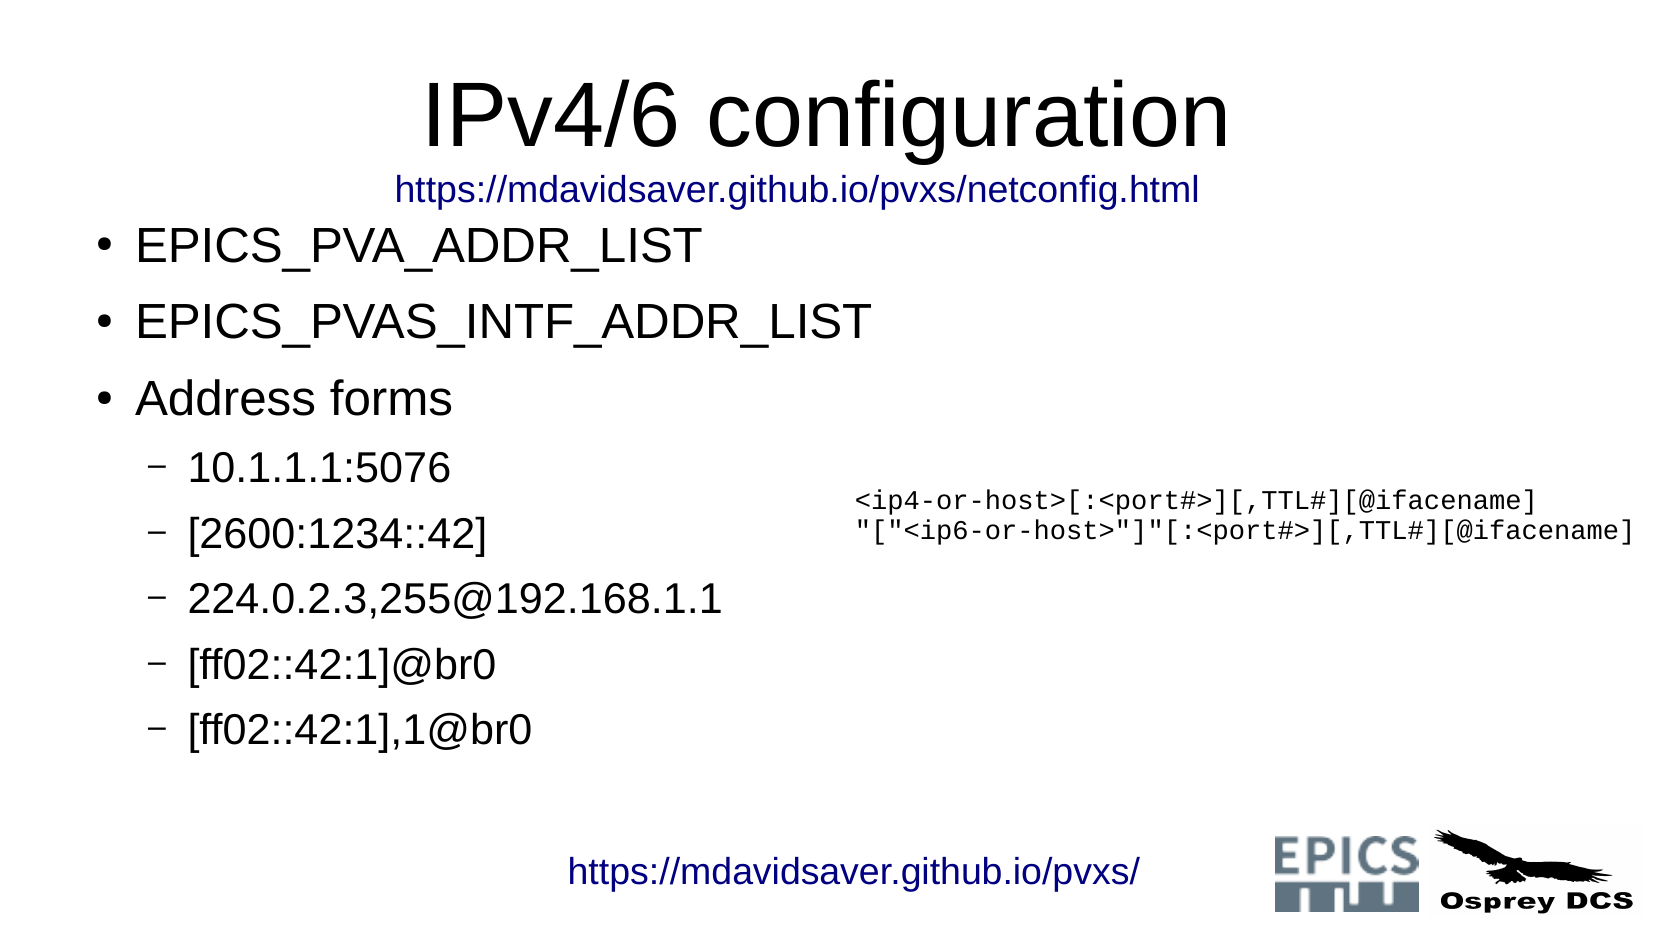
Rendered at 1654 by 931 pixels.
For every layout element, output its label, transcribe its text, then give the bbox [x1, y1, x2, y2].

text_box https://mdavidsaver.github.io/pvxs/netconfig.html [379, 160, 1216, 218]
picture [1427, 824, 1644, 917]
list EPICS_PVA_ADDR_LIST EPICS_PVAS_INTF_ADDR_LIST Address forms 10.1.1.1:5076 [2600:1234::42] 224.0.2.3,255@192.168.1.1 [ff02::42:1]@br0 [ff02::42:1],1@br0 [82, 217, 1571, 758]
title IPv4/6 configuration [82, 37, 1571, 193]
picture [1275, 836, 1419, 912]
text_box <ip4-or-host>[:<port#>][,TTL#][@ifacename] "["<ip6-or-host>"]"[:<port#>][,TTL#][@ifacename] [840, 479, 1650, 556]
